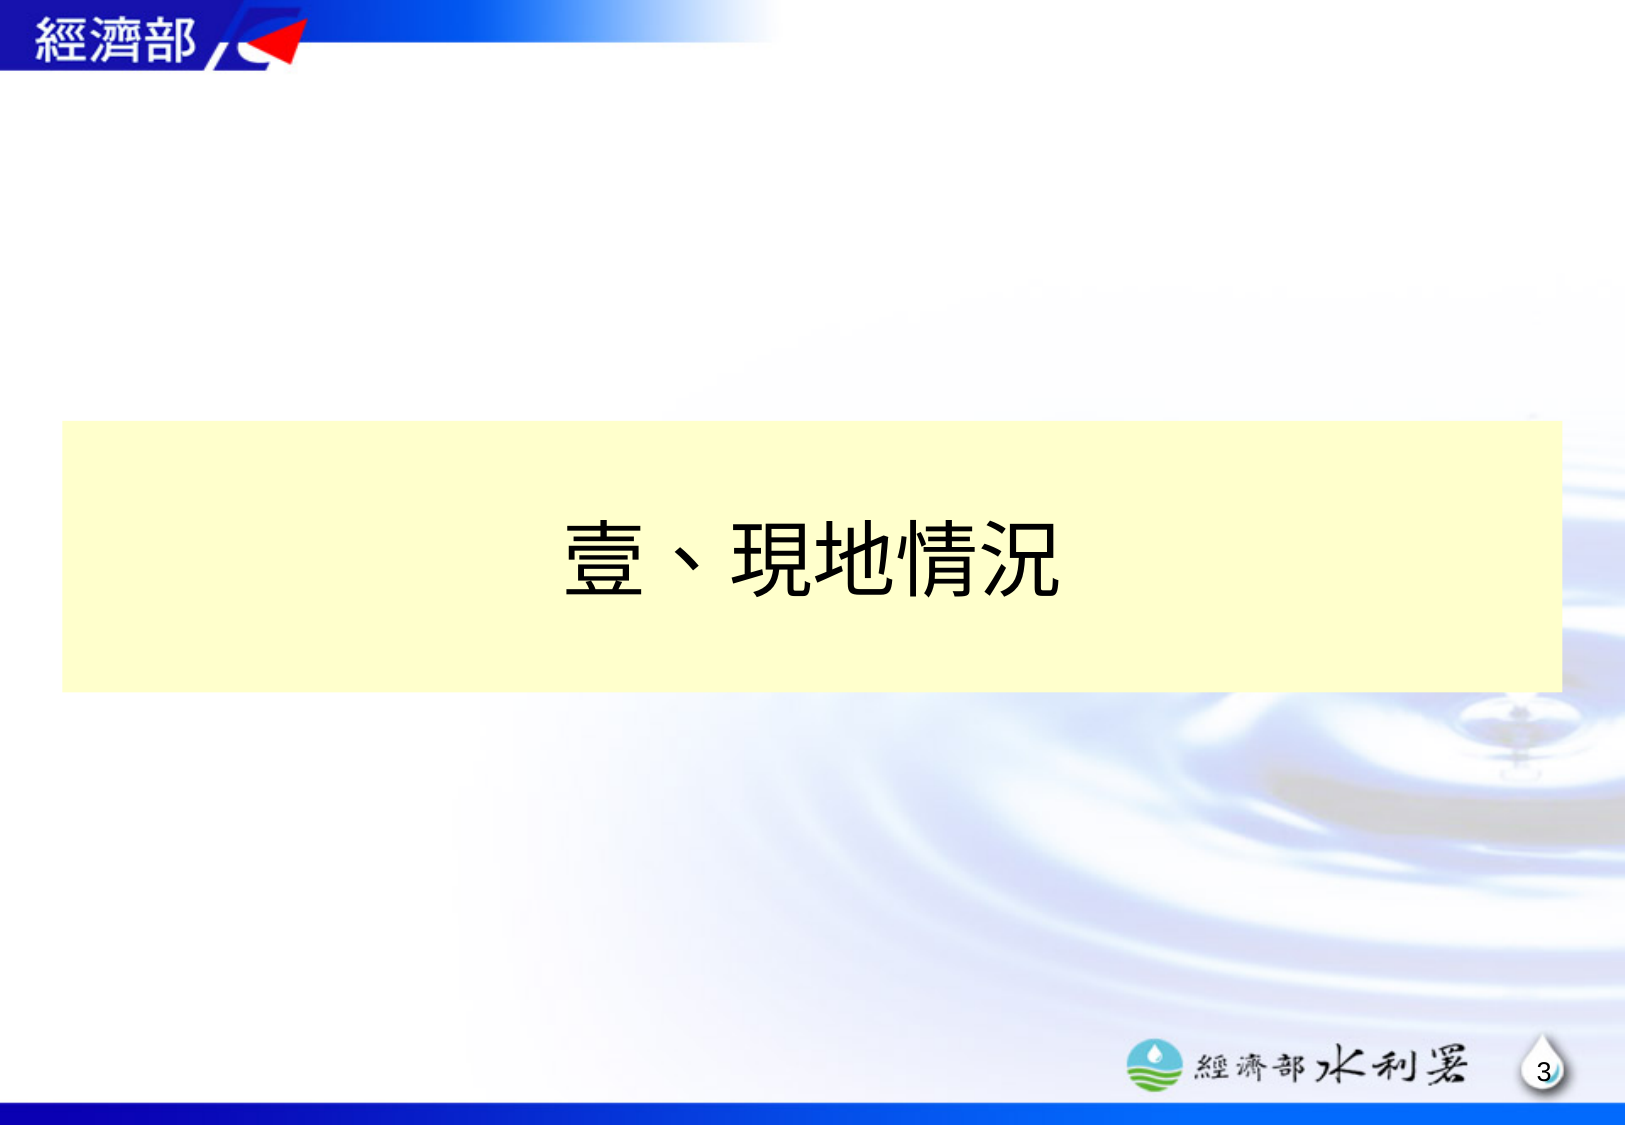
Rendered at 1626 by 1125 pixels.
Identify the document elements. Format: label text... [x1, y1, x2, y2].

picture [0, 0, 1625, 1125]
text_box 壹、現地情況 [62, 420, 1563, 693]
